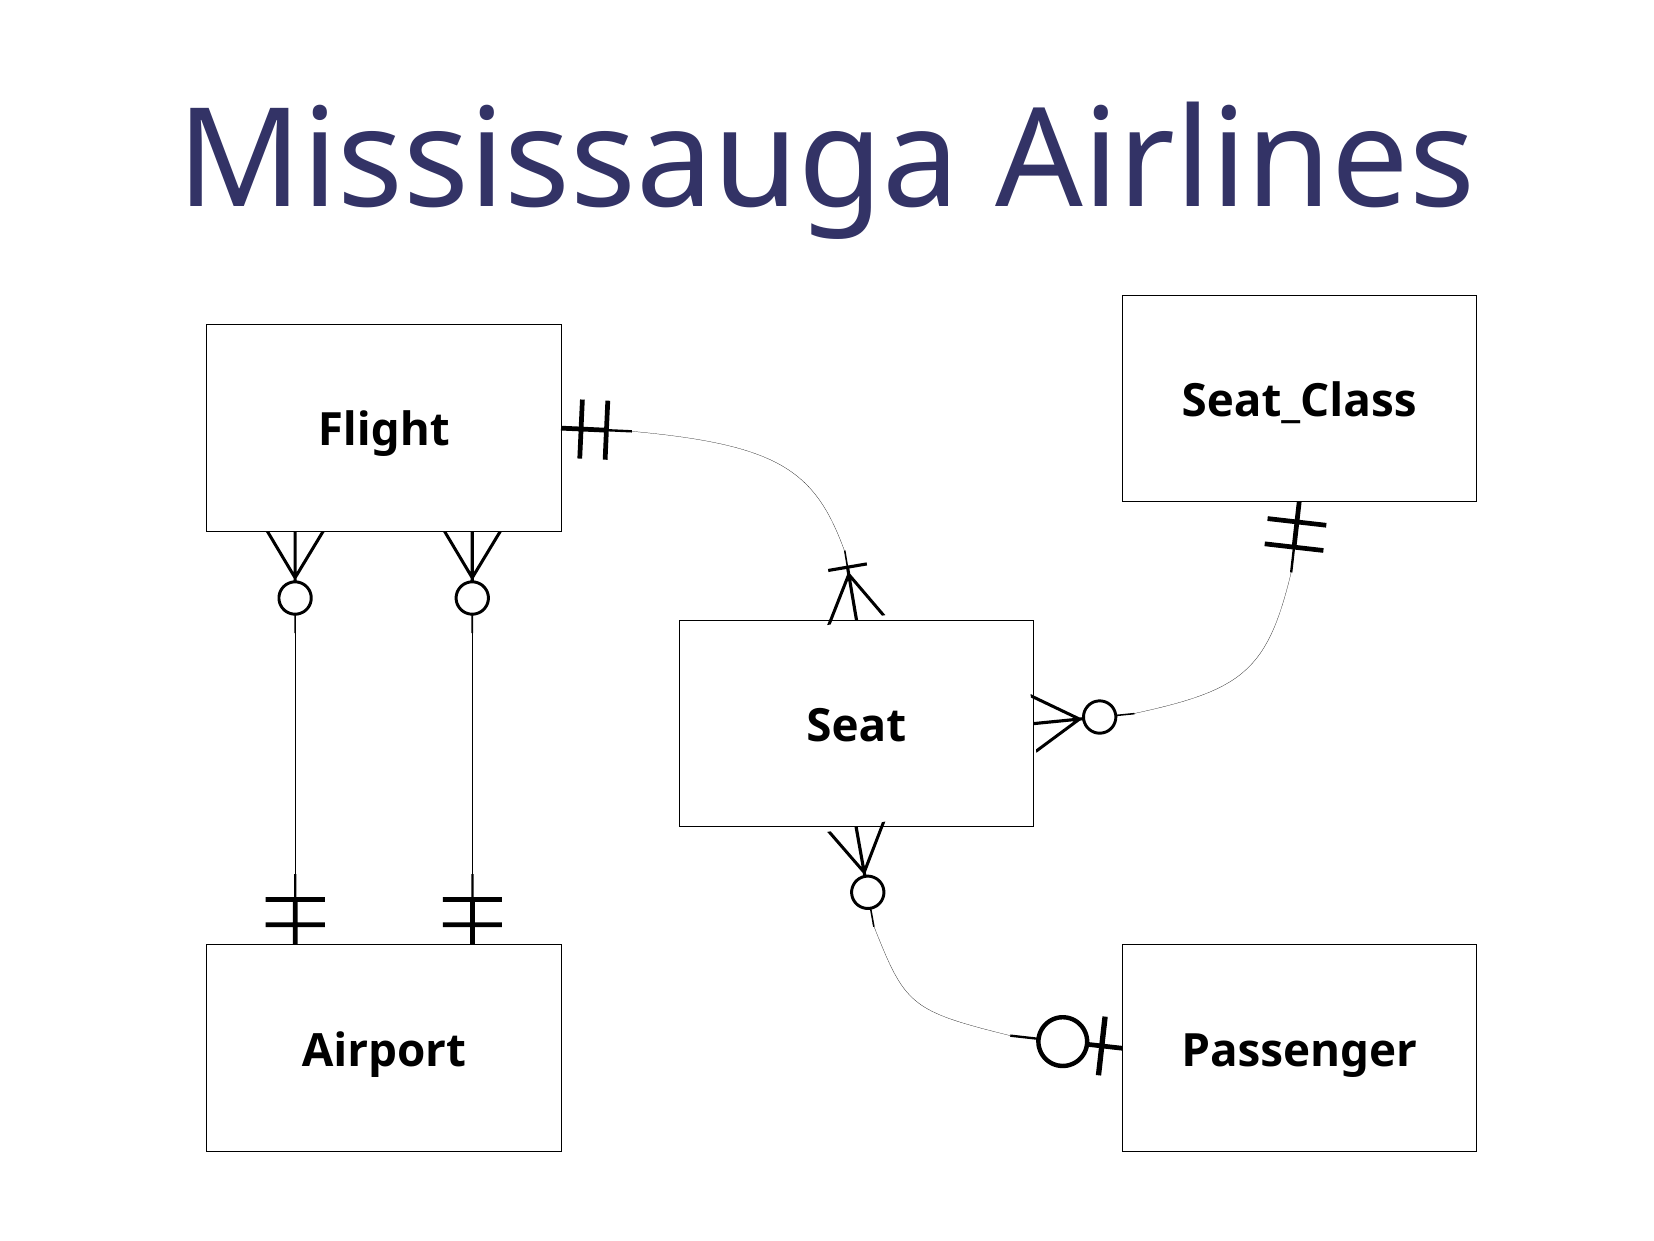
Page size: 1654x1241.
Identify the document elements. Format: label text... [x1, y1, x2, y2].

title Mississauga Airlines [82, 56, 1571, 250]
text_box Seat_Class [1122, 295, 1477, 502]
text_box Flight [206, 324, 562, 532]
text_box Airport [206, 944, 562, 1152]
text_box Passenger [1122, 944, 1477, 1152]
text_box Seat [679, 620, 1034, 827]
